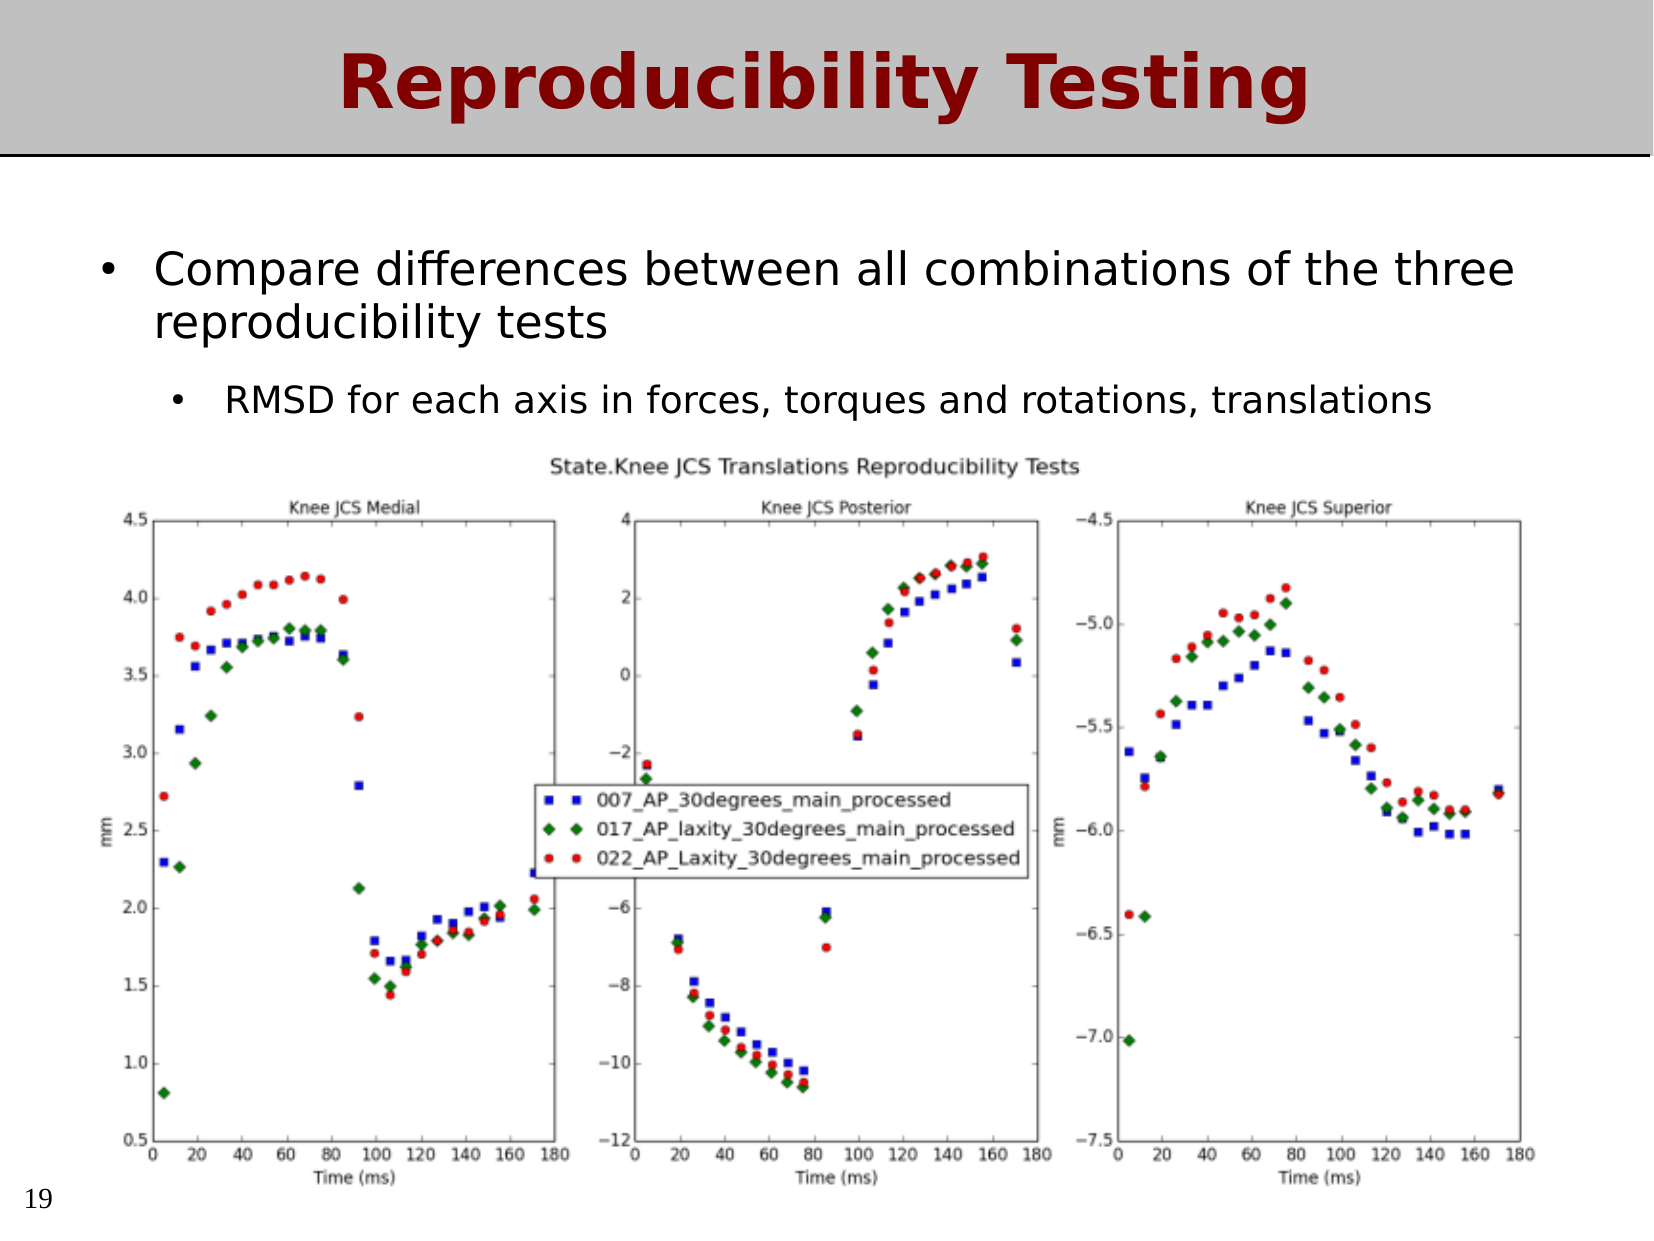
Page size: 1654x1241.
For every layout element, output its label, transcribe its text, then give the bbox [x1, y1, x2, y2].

picture [86, 449, 1568, 1201]
text_box [0, 0, 1654, 156]
text_box Reproducibility Testing [0, 31, 1651, 134]
list Compare differences between all combinations of the three reproducibility tests RMSD for each axis in forces, torques and rotations, translations [82, 242, 1571, 963]
